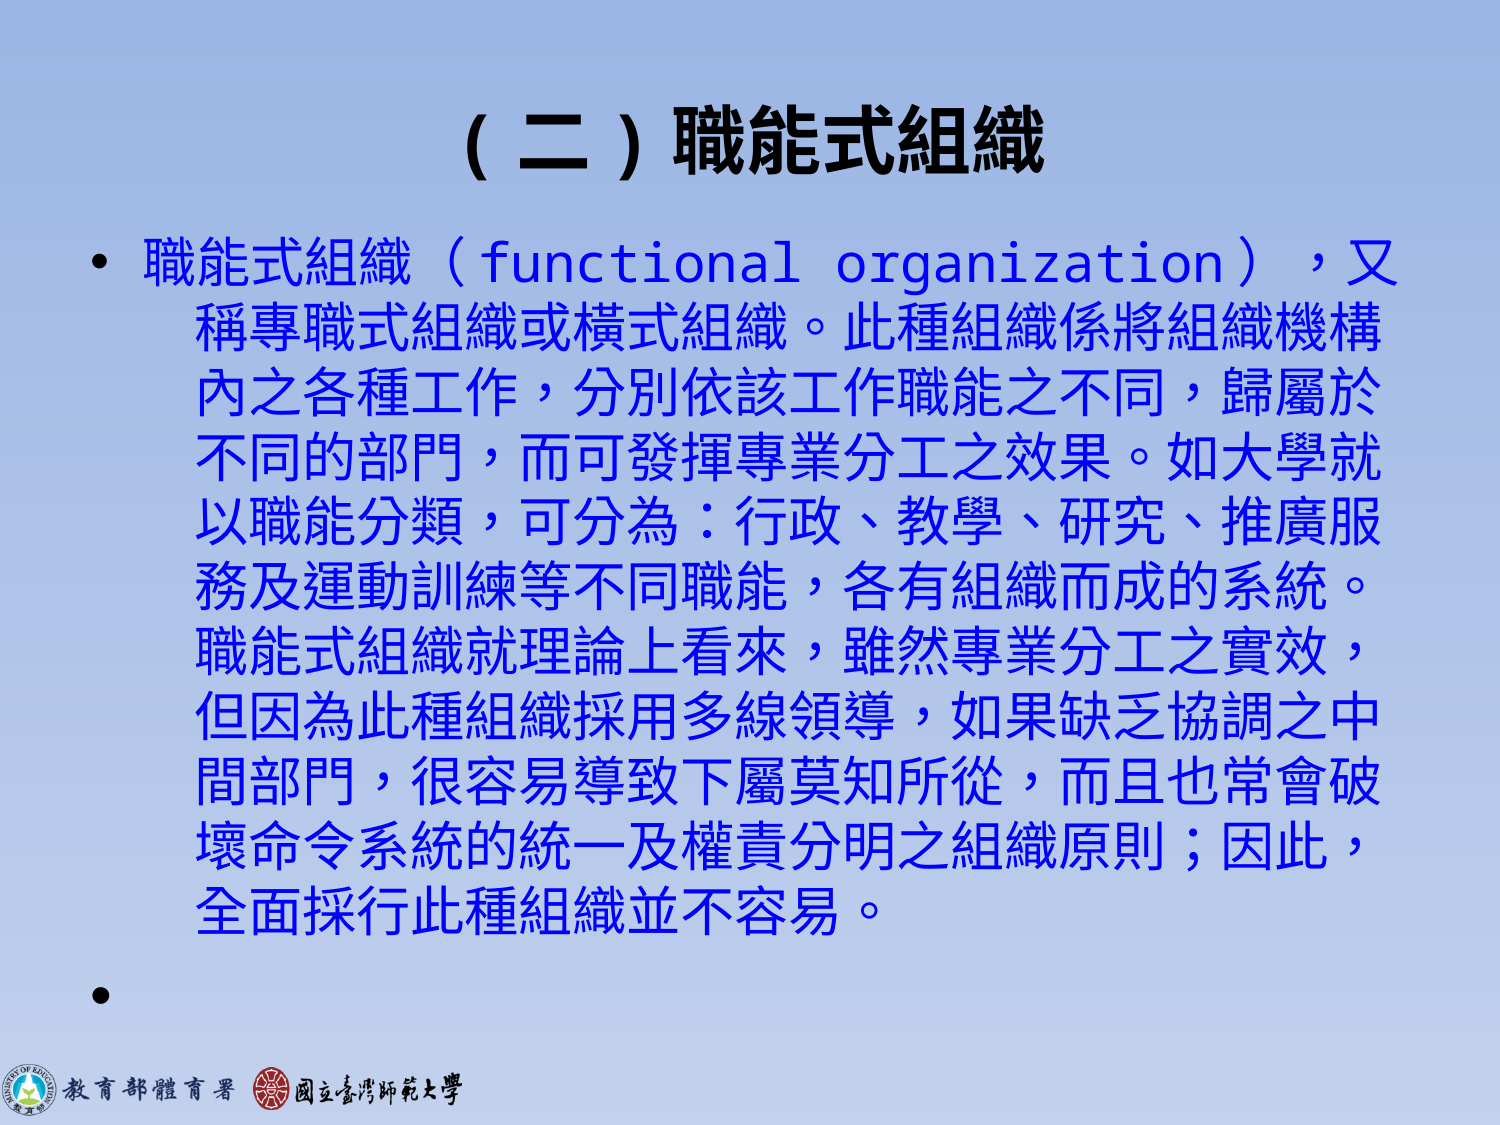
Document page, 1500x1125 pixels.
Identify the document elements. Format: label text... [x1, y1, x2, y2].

list 職能式組織（functional organization），又稱專職式組織或橫式組織。此種組織係將組織機構內之各種工作，分別依該工作職能之不同，歸屬於不同的部門，而可發揮專業分工之效果。如大學就以職能分類，可分為：行政、教學、研究、推廣服務及運動訓練等不同職能，各有組織而成的系統。職能式組織就理論上看來，雖然專業分工之實效，但因為此種組織採用多線領導，如果缺乏協調之中間部門，很容易導致下屬莫知所從，而且也常會破壞命令系統的統一及權責分明之組織原則；因此，全面採行此種組織並不容易。 [75, 220, 1426, 1001]
title (二)職能式組織 [75, 45, 1426, 220]
